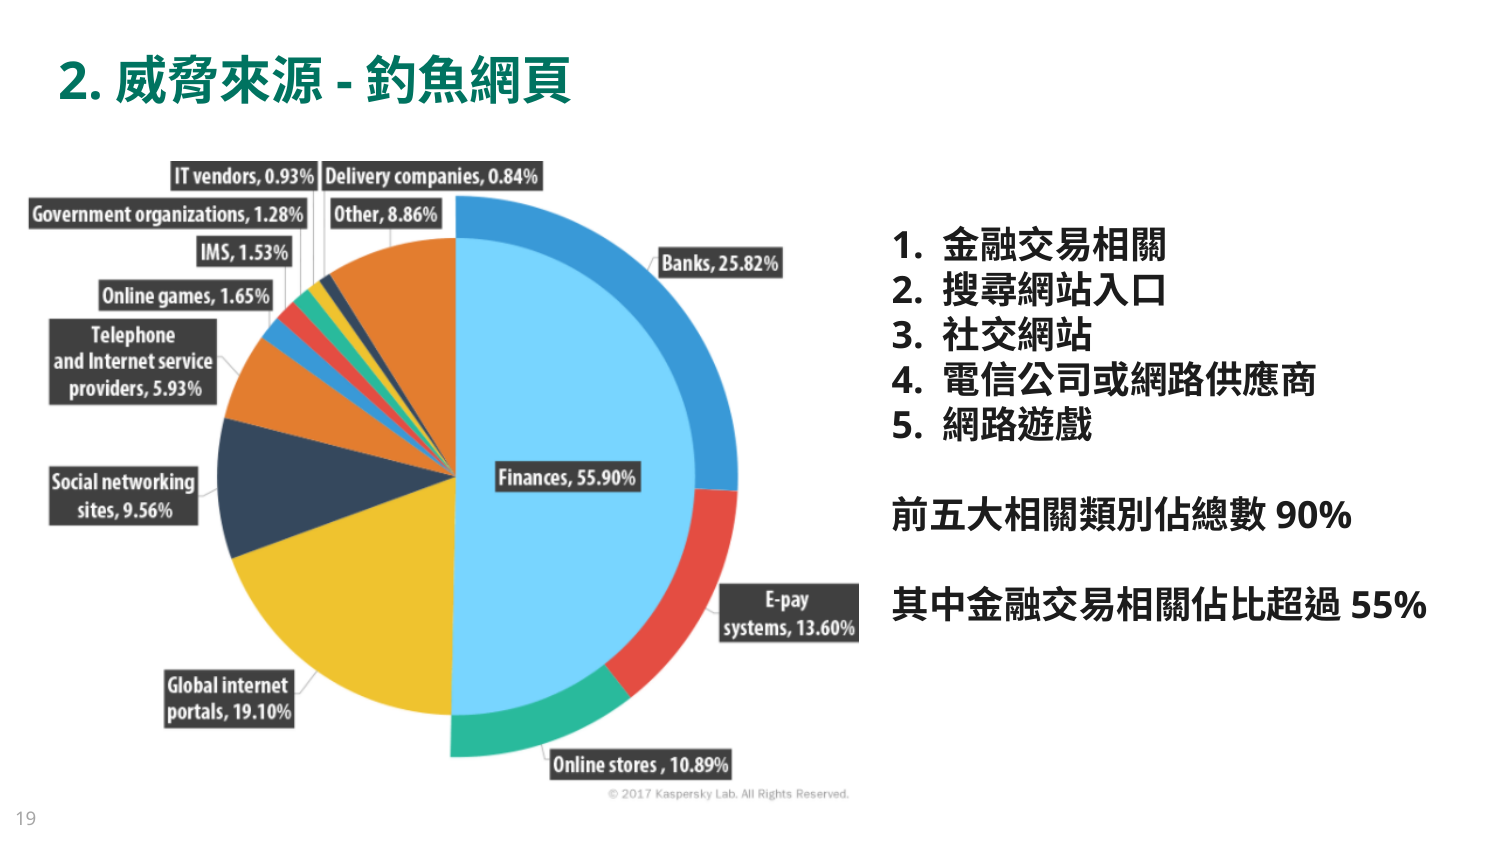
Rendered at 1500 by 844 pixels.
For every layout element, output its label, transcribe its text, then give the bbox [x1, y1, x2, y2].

text_box 1. 金融交易相關 2. 搜尋網站入口 3. 社交網站 4. 電信公司或網路供應商 5. 網路遊戲 前五大相關類別佔總數90% 其中金融交易相關佔比超過55% [891, 221, 1477, 714]
title 2.威脅來源-釣魚網頁 [58, 48, 1442, 162]
picture [16, 161, 859, 806]
slide_number 19 [15, 806, 61, 831]
